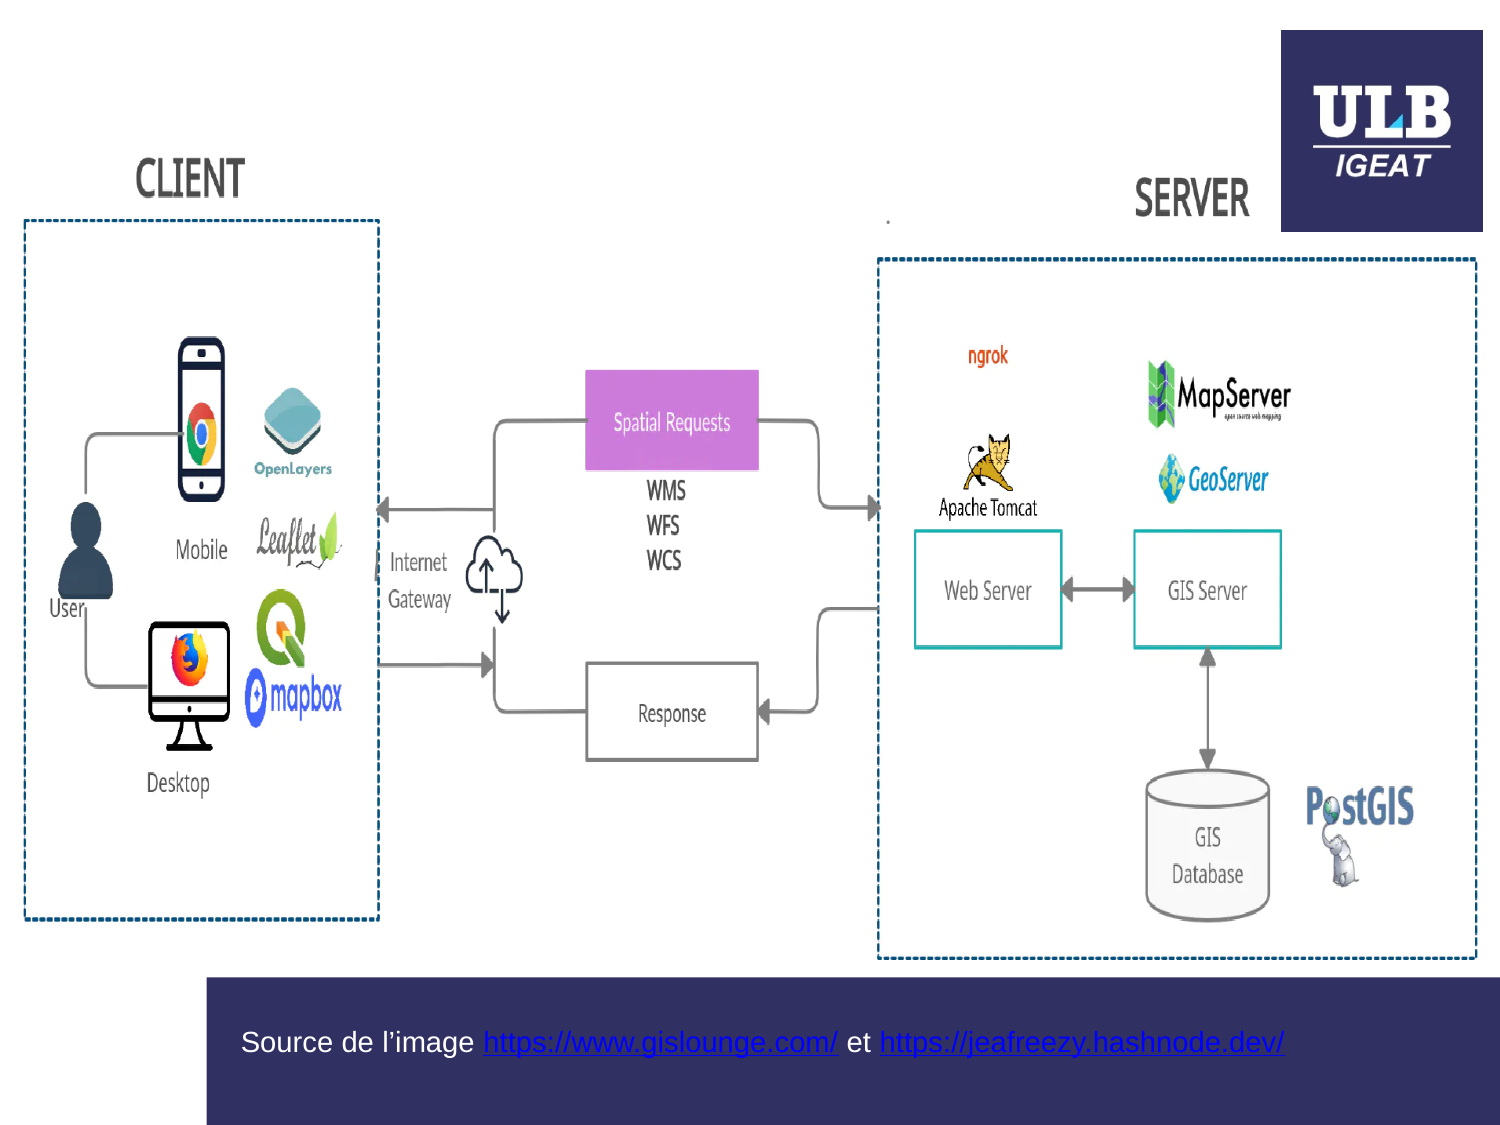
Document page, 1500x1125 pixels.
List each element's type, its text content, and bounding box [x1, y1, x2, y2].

picture [0, 30, 1500, 998]
text_box Source de l’image https://www.gislounge.com/ et https://jeafreezy.hashnode.dev/ [225, 1008, 1415, 1074]
